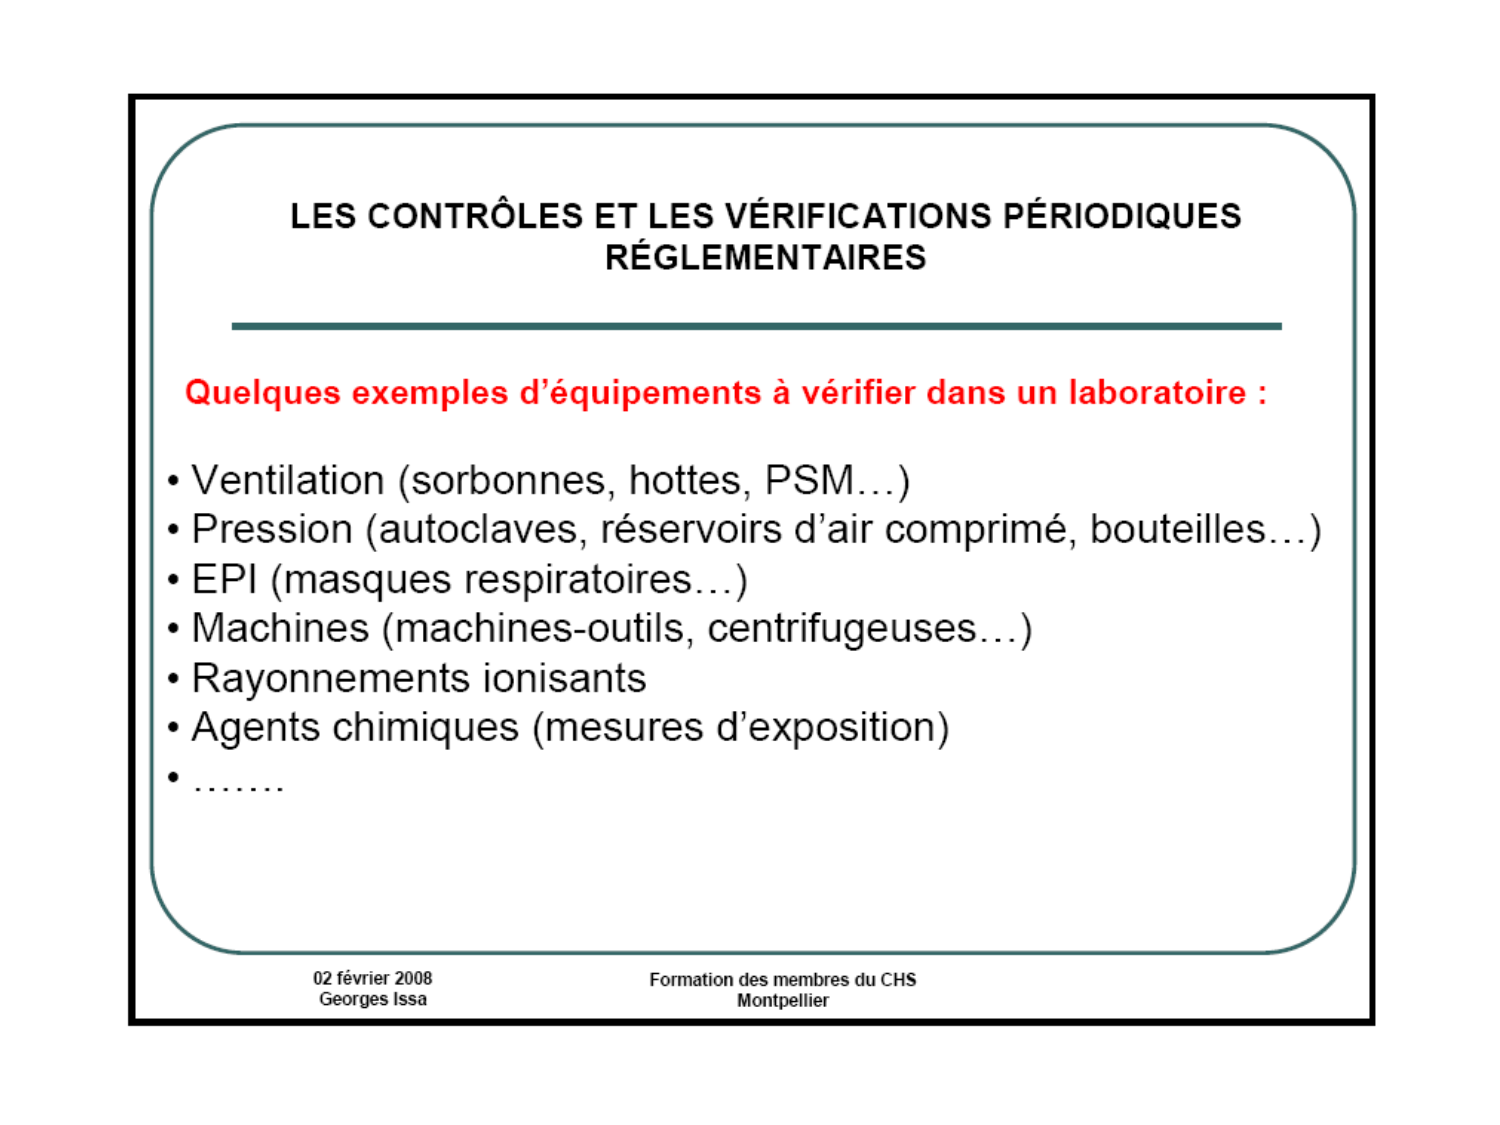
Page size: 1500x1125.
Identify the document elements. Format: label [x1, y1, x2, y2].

picture [112, 88, 1387, 1037]
